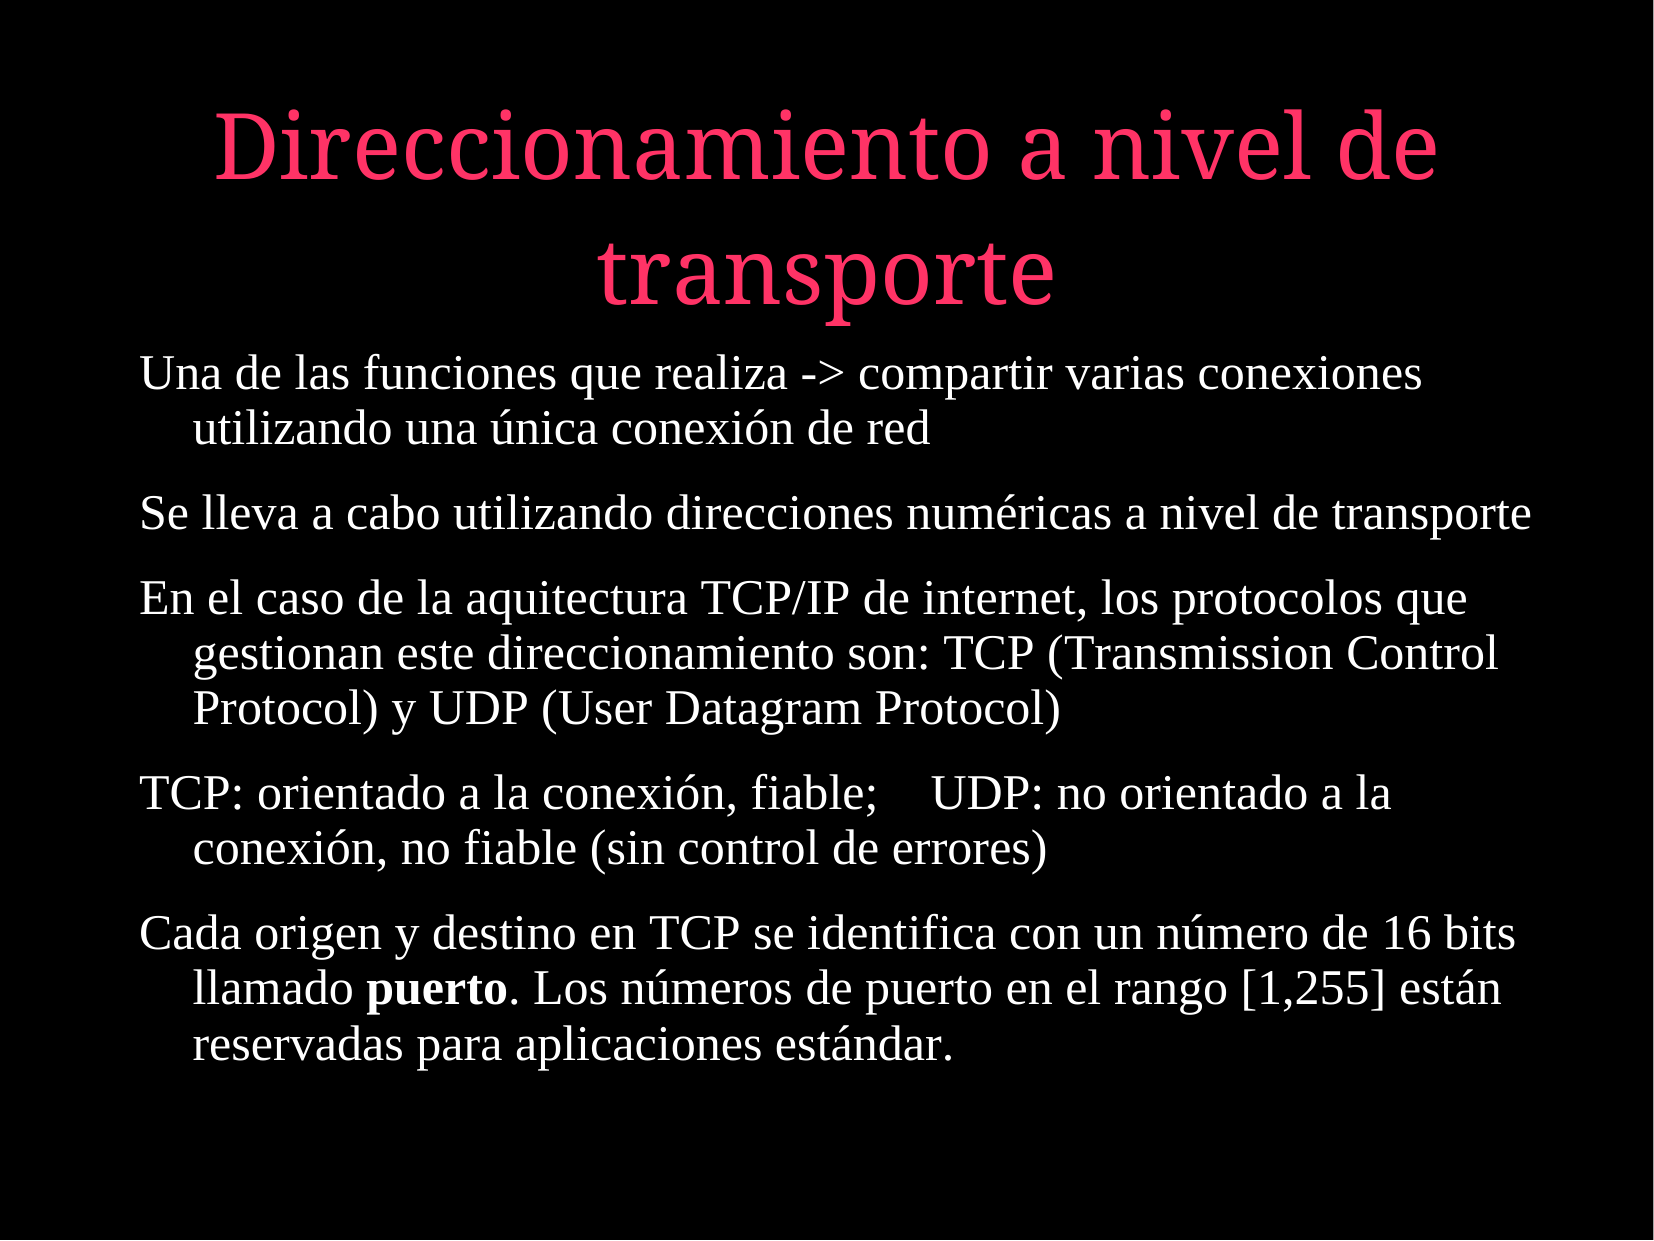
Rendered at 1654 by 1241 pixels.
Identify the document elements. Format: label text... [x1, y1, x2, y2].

list Una de las funciones que realiza -> compartir varias conexiones utilizando una única conexión de red Se lleva a cabo utilizando direcciones numéricas a nivel de transporte En el caso de la aquitectura TCP/IP de internet, los protocolos que gestionan este direccionamiento son: TCP (Transmission Control Protocol) y UDP (User Datagram Protocol) TCP: orientado a la conexión, fiable; UDP: no orientado a la conexión, no fiable (sin control de errores) Cada origen y destino en TCP se identifica con un número de 16 bits llamado puerto. Los números de puerto en el rango [1,255] están reservadas para aplicaciones estándar. [121, 344, 1534, 1140]
title Direccionamiento a nivel de transporte [121, 82, 1534, 331]
